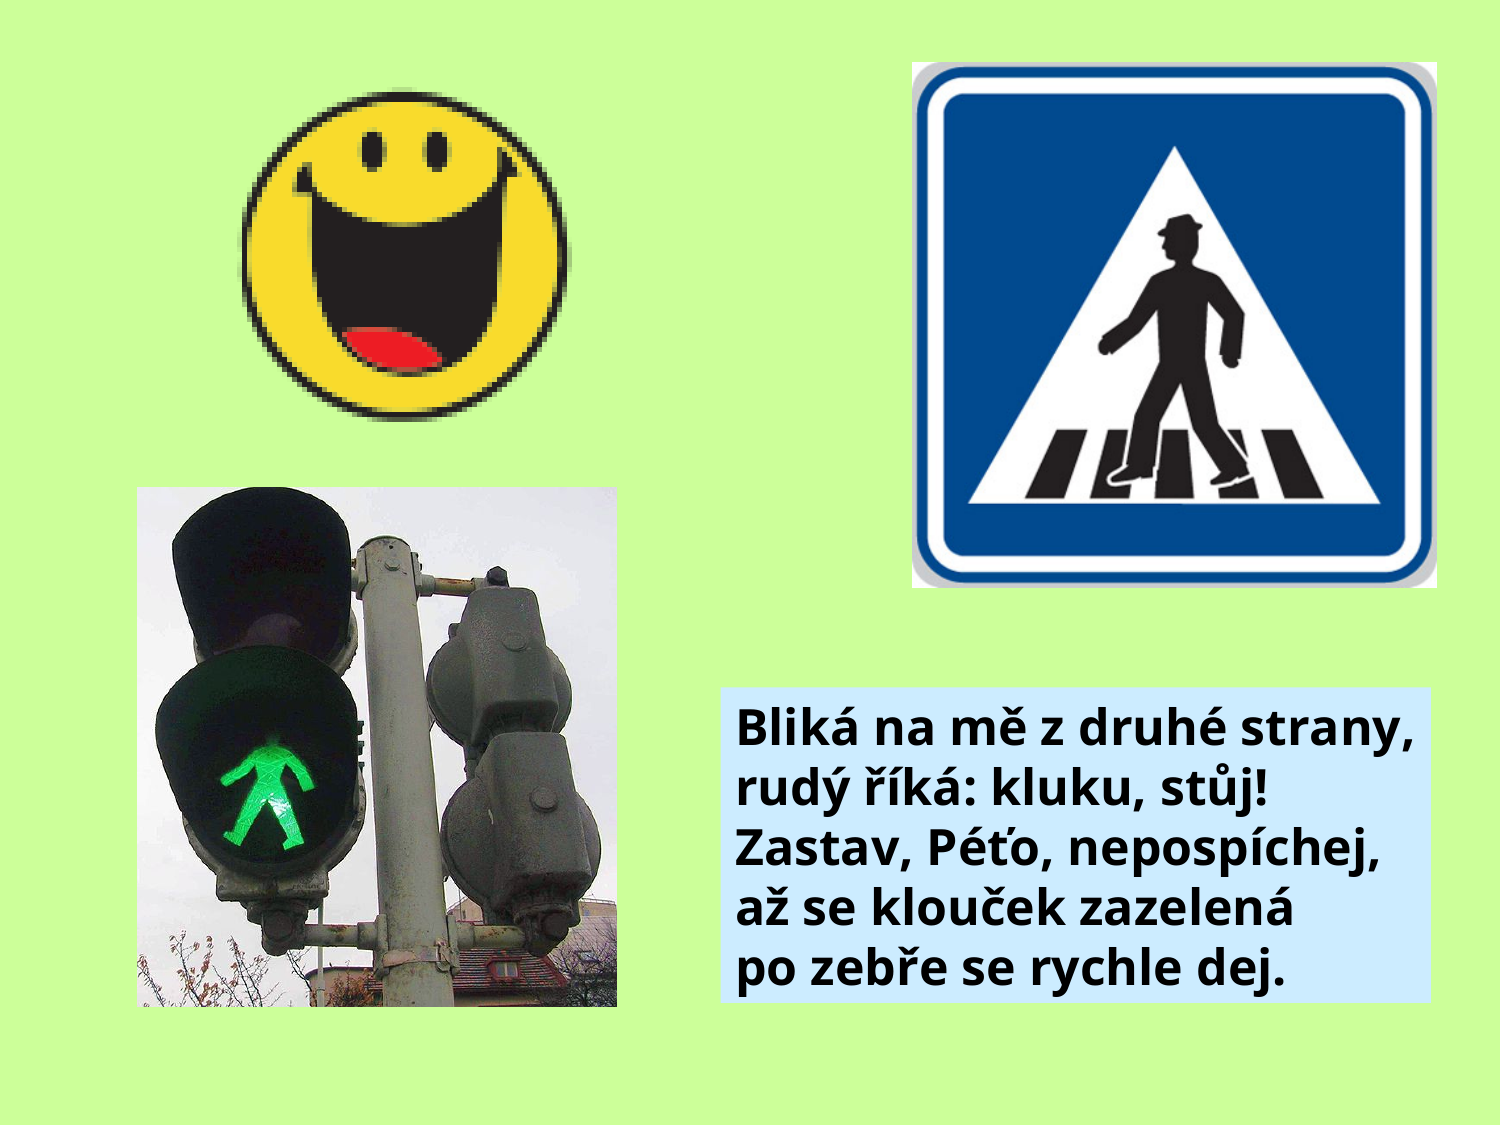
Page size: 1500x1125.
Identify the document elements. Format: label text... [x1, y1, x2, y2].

picture [912, 62, 1437, 588]
picture [237, 87, 577, 427]
picture [137, 487, 617, 1007]
text_box Bliká na mě z druhé strany, rudý říká: kluku, stůj! Zastav, Péťo, nepospíchej, až se klouček zazelená po zebře se rychle dej. [720, 687, 1431, 1003]
